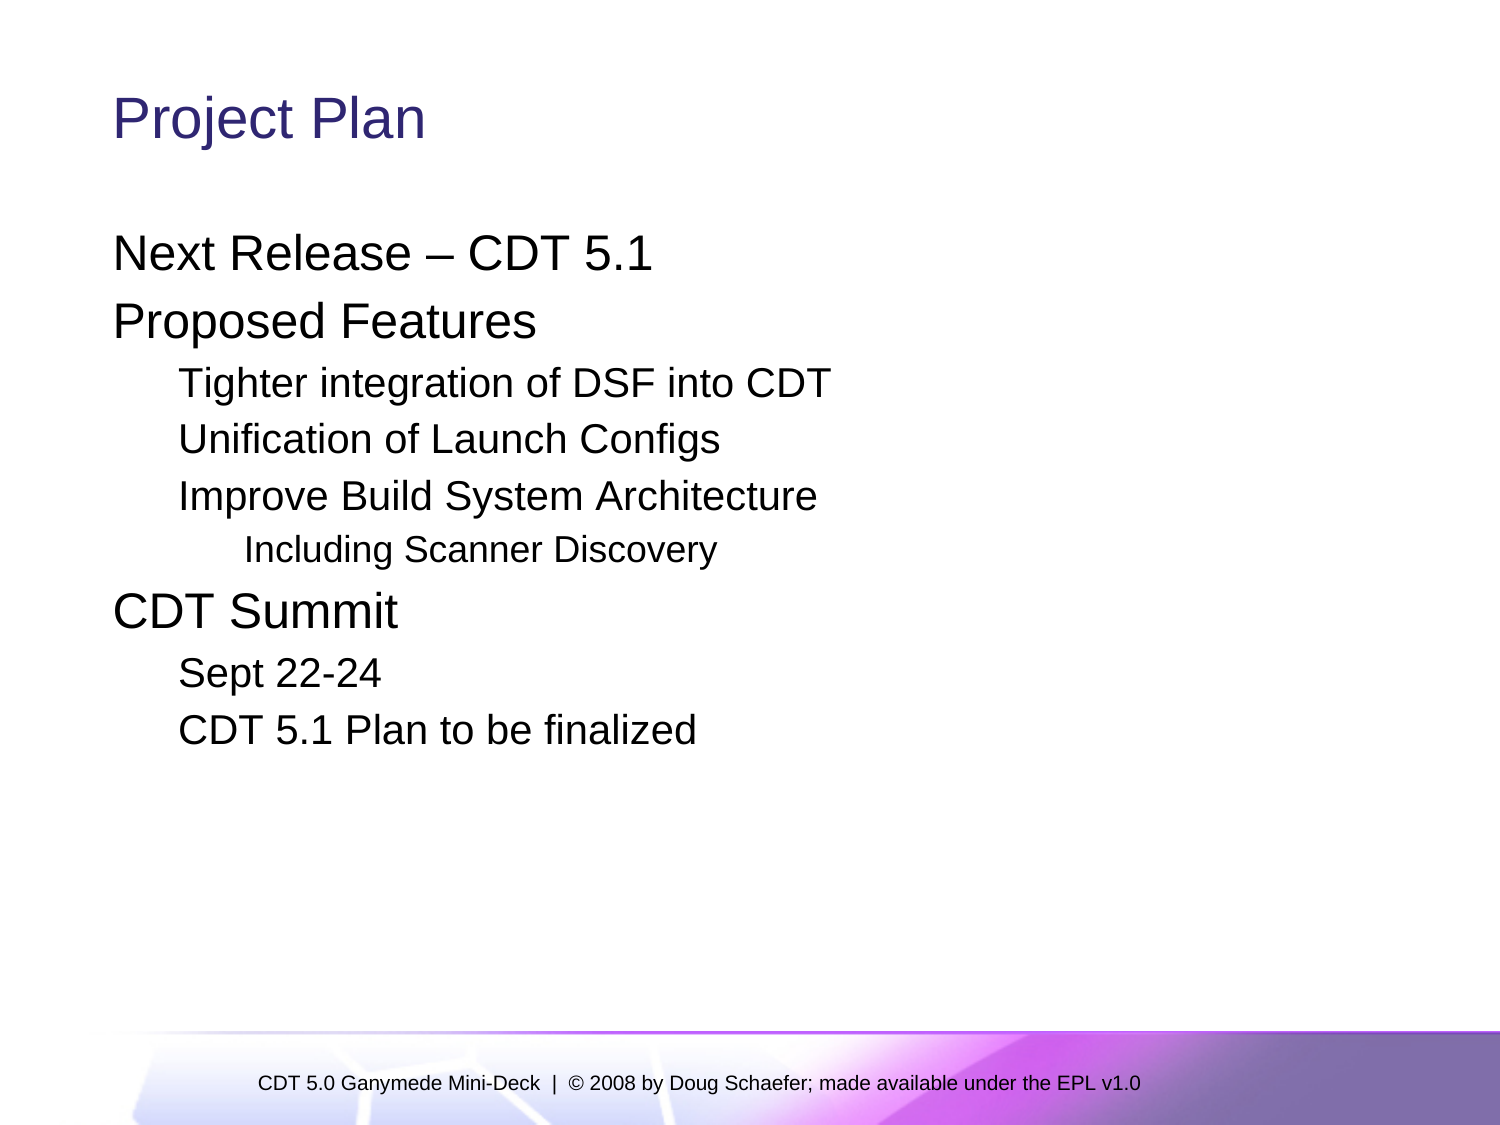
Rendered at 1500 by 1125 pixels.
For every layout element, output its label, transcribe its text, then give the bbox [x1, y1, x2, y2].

title Project Plan [112, 82, 1388, 156]
list Next Release – CDT 5.1 Proposed Features Tighter integration of DSF into CDT Unification of Launch Configs Improve Build System Architecture Including Scanner Discovery CDT Summit Sept 22-24 CDT 5.1 Plan to be finalized [112, 224, 1388, 986]
picture [0, 1031, 1500, 1125]
